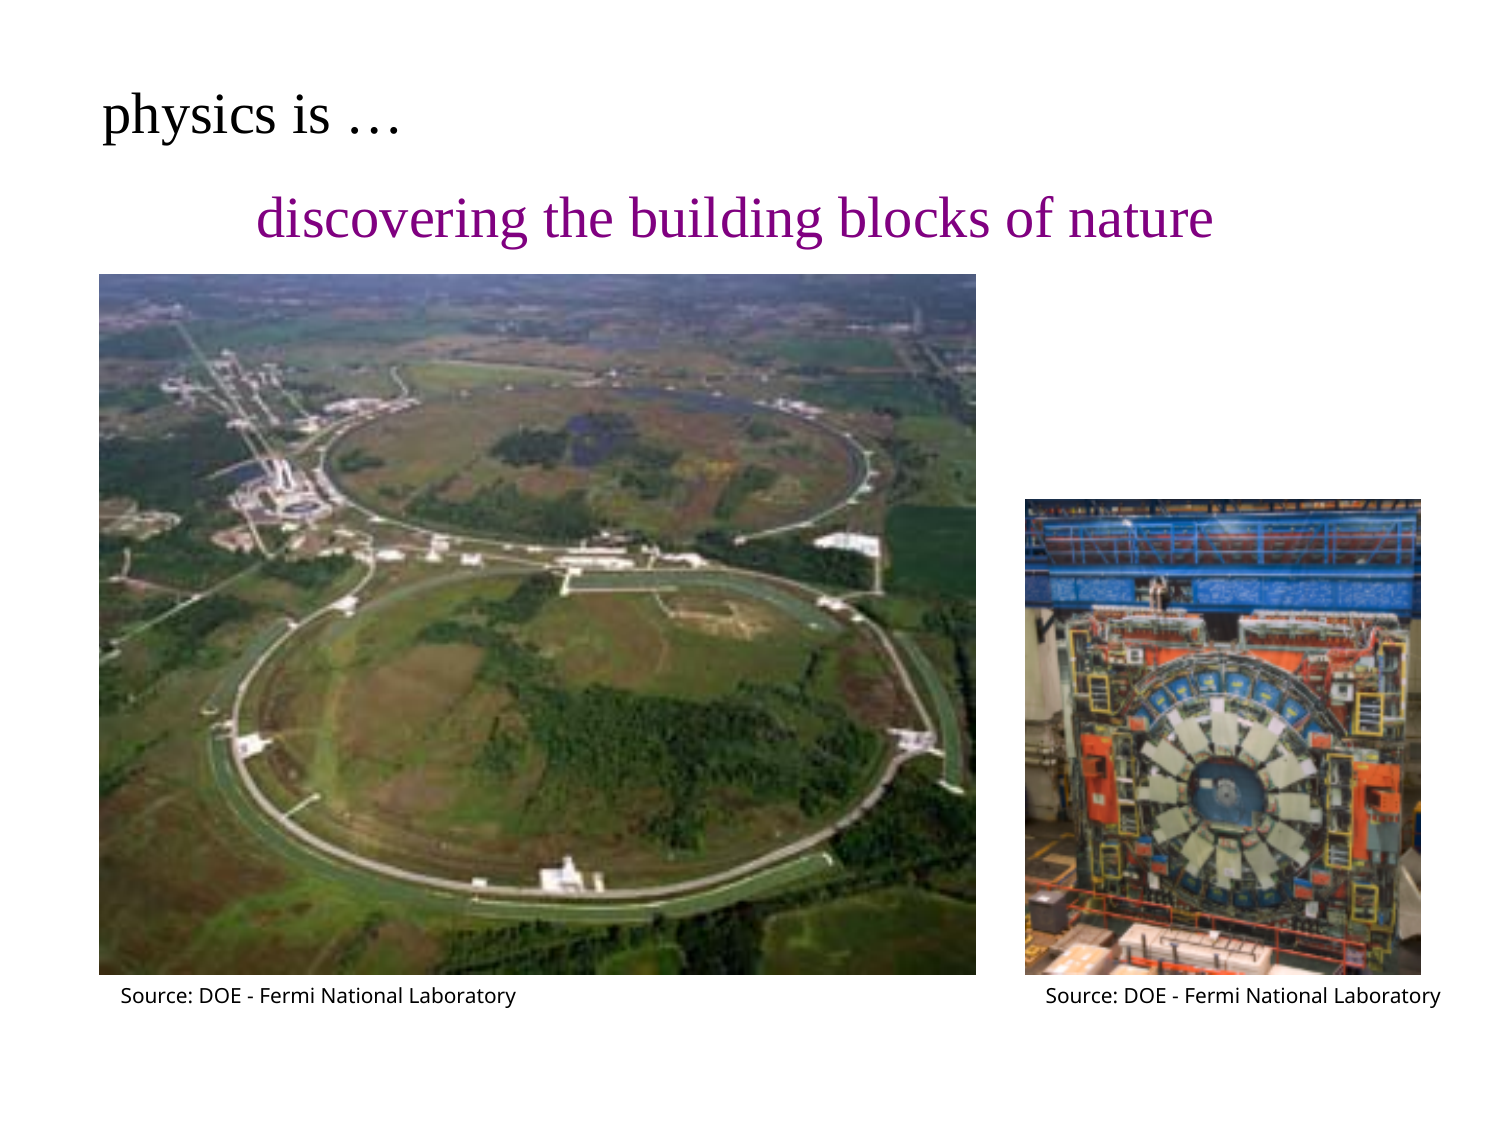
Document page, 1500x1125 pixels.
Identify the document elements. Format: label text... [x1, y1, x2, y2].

text_box discovering the building blocks of nature [241, 171, 1230, 258]
picture [1025, 499, 1421, 976]
text_box Source: DOE - Fermi National Laboratory [105, 975, 531, 1016]
text_box Source: DOE - Fermi National Laboratory [1030, 975, 1456, 1016]
picture [99, 274, 976, 976]
text_box physics is … [87, 67, 419, 153]
